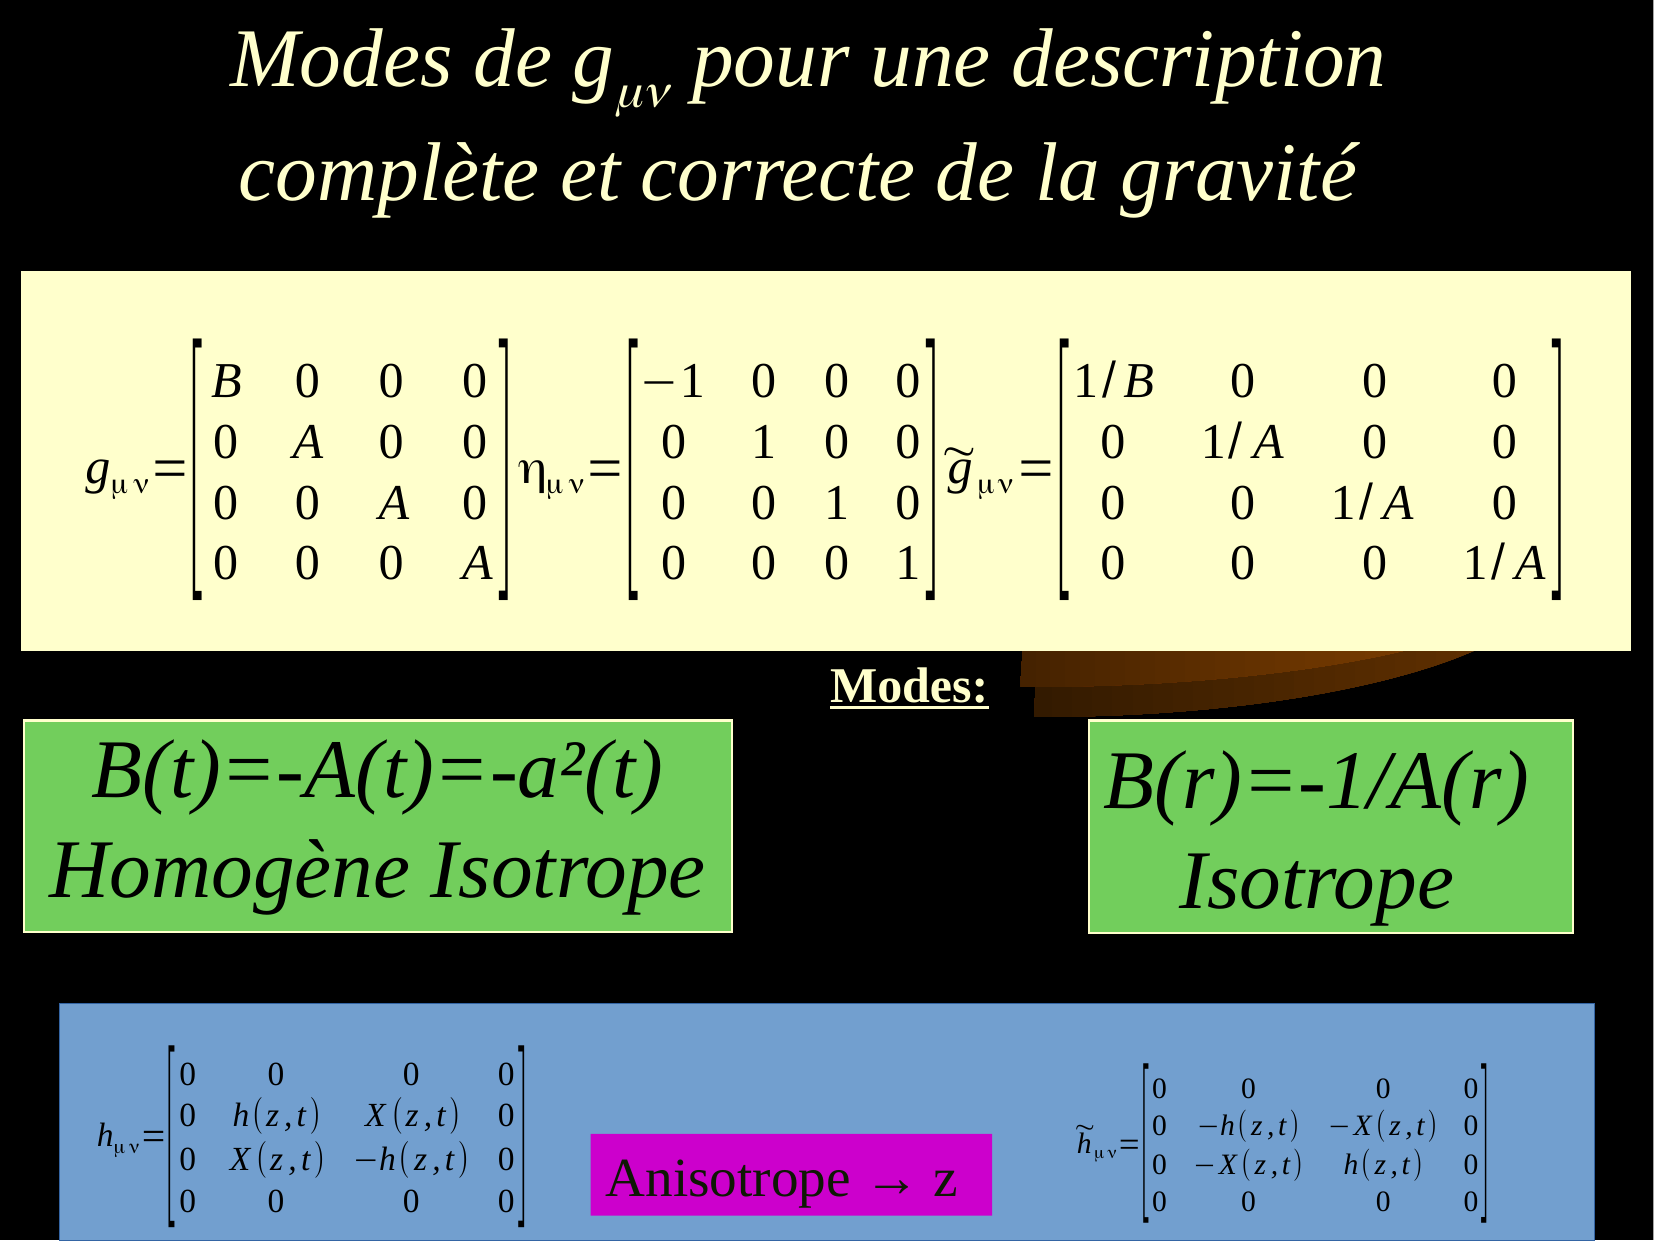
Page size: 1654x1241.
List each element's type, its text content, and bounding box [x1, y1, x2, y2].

title B(r)=-1/A(r) Isotrope [1086, 720, 1548, 934]
chart [88, 1043, 536, 1229]
text_box [22, 271, 1630, 650]
text_box [23, 923, 733, 933]
list Modes: [165, 295, 1654, 1129]
text_box [112, 746, 132, 756]
text_box [329, 748, 335, 756]
title B(t)=-A(t)=-a²(t) Homogène Isotrope [0, 756, 768, 923]
text_box [59, 1003, 1595, 1241]
text_box [23, 720, 733, 756]
chart [1065, 1062, 1497, 1225]
text_box Anisotrope → z [590, 1133, 993, 1216]
title Modes de g pour une description complète et correcte de la gravité [106, 15, 1512, 225]
chart [70, 336, 1578, 603]
